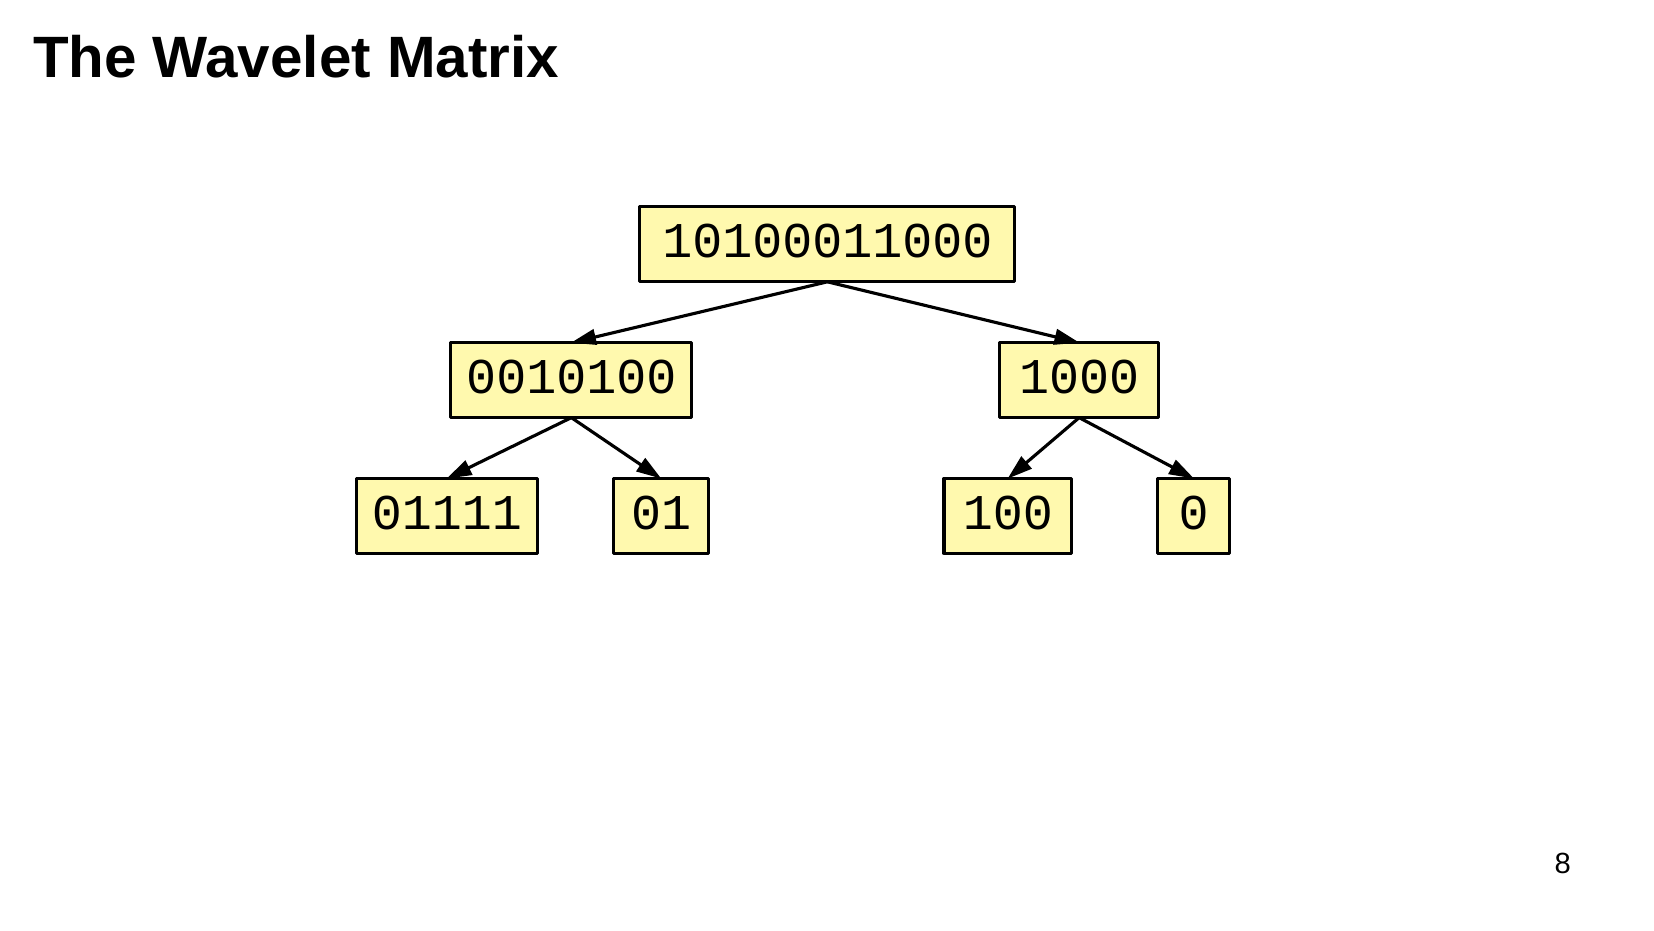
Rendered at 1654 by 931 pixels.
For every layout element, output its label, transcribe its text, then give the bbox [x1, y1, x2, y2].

text_box 10100011000 [639, 206, 1015, 282]
text_box 1000 [999, 342, 1159, 418]
text_box 0010100 [450, 342, 692, 418]
text_box 0 [1157, 478, 1230, 554]
text_box 01 [613, 478, 709, 554]
text_box 01111 [356, 478, 538, 554]
text_box 100 [943, 478, 1072, 554]
text_box The Wavelet Matrix [18, 17, 575, 98]
